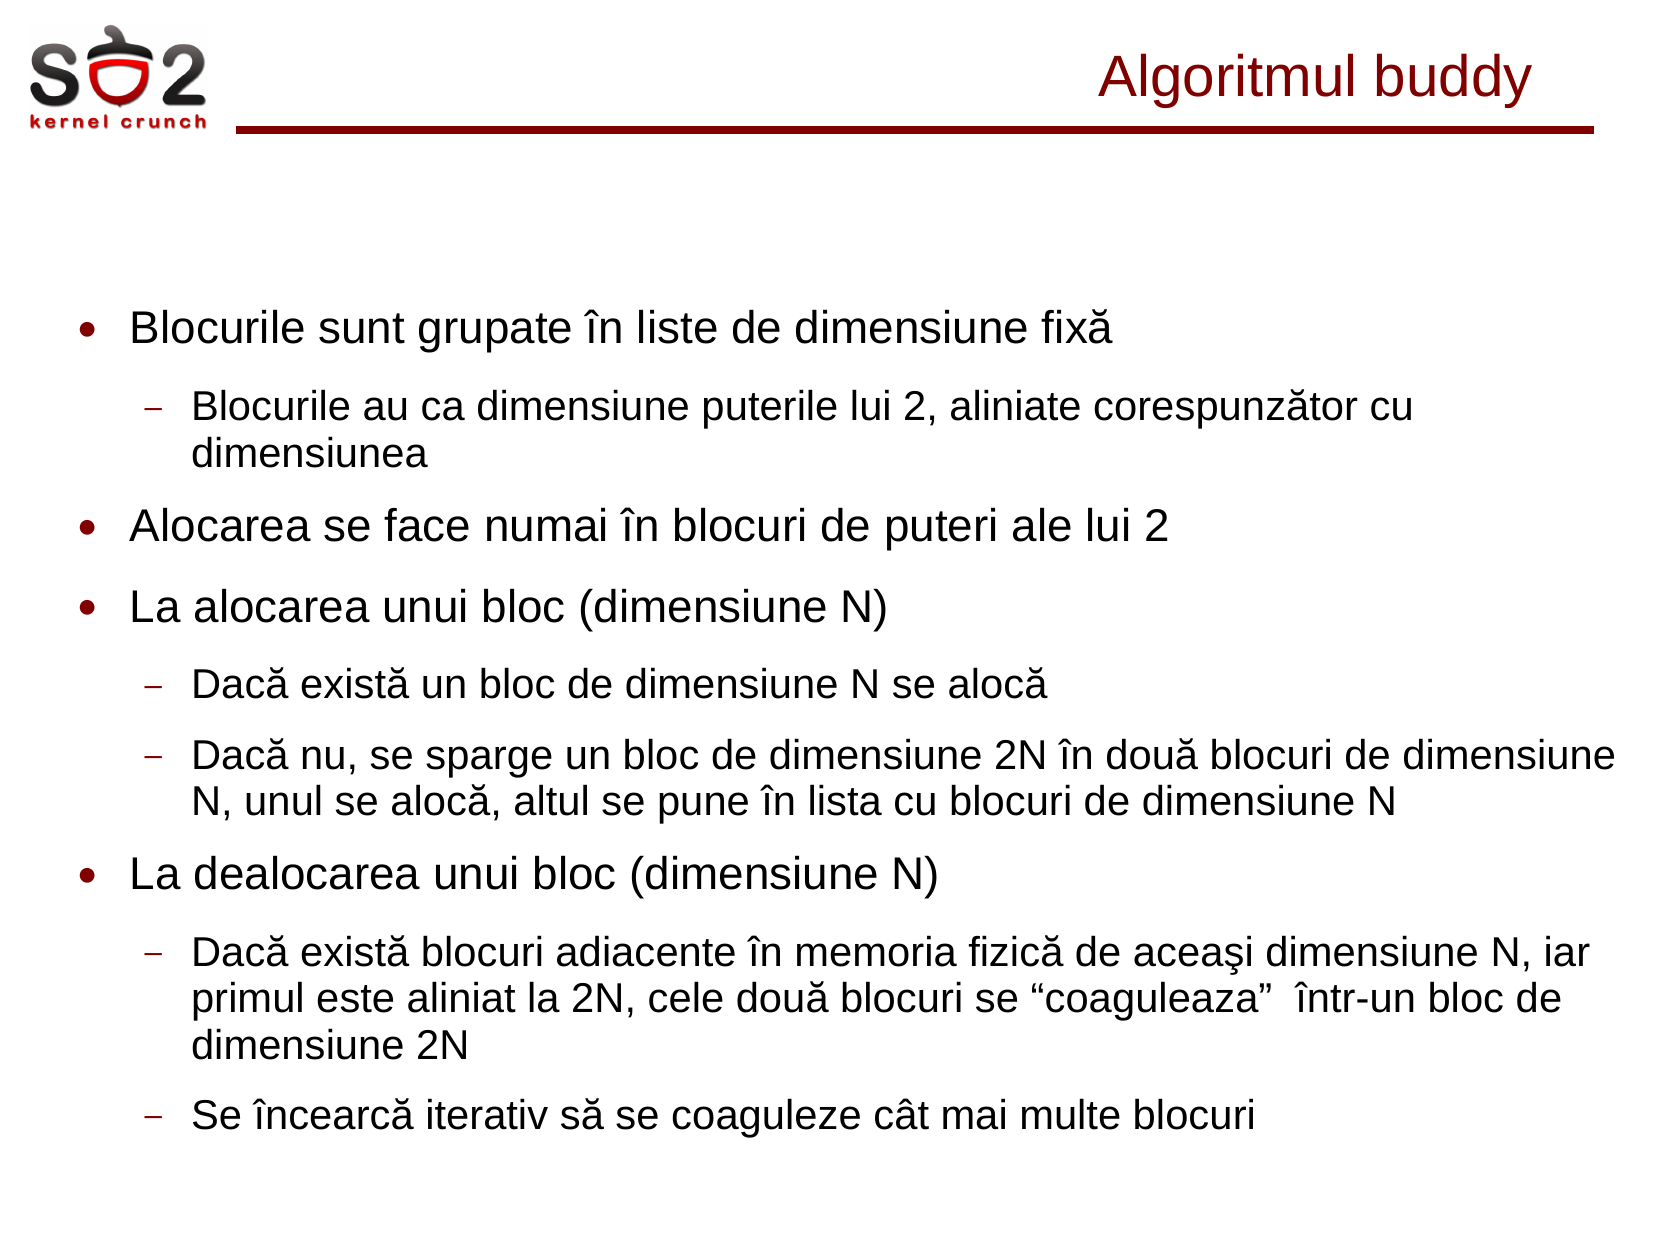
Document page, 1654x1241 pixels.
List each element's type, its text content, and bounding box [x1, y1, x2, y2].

picture [29, 23, 121, 130]
list Blocurile sunt grupate în liste de dimensiune fixă Blocurile au ca dimensiune puterile lui 2, aliniate corespunzător cu dimensiunea Alocarea se face numai în blocuri de puteri ale lui 2 La alocarea unui bloc (dimensiune N) Dacă există un bloc de dimensiune N se alocă Dacă nu, se sparge un bloc de dimensiune 2N în două blocuri de dimensiune N, unul se alocă, altul se pune în lista cu blocuri de dimensiune N La dealocarea unui bloc (dimensiune N) Dacă există blocuri adiacente în memoria fizică de aceaşi dimensiune N, iar primul este aliniat la 2N, cele două blocuri se “coaguleaza” într-un bloc de dimensiune 2N Se încearcă iterativ să se coaguleze cât mai multe blocuri [59, 200, 1625, 1240]
title Algoritmul buddy [121, 4, 1534, 148]
